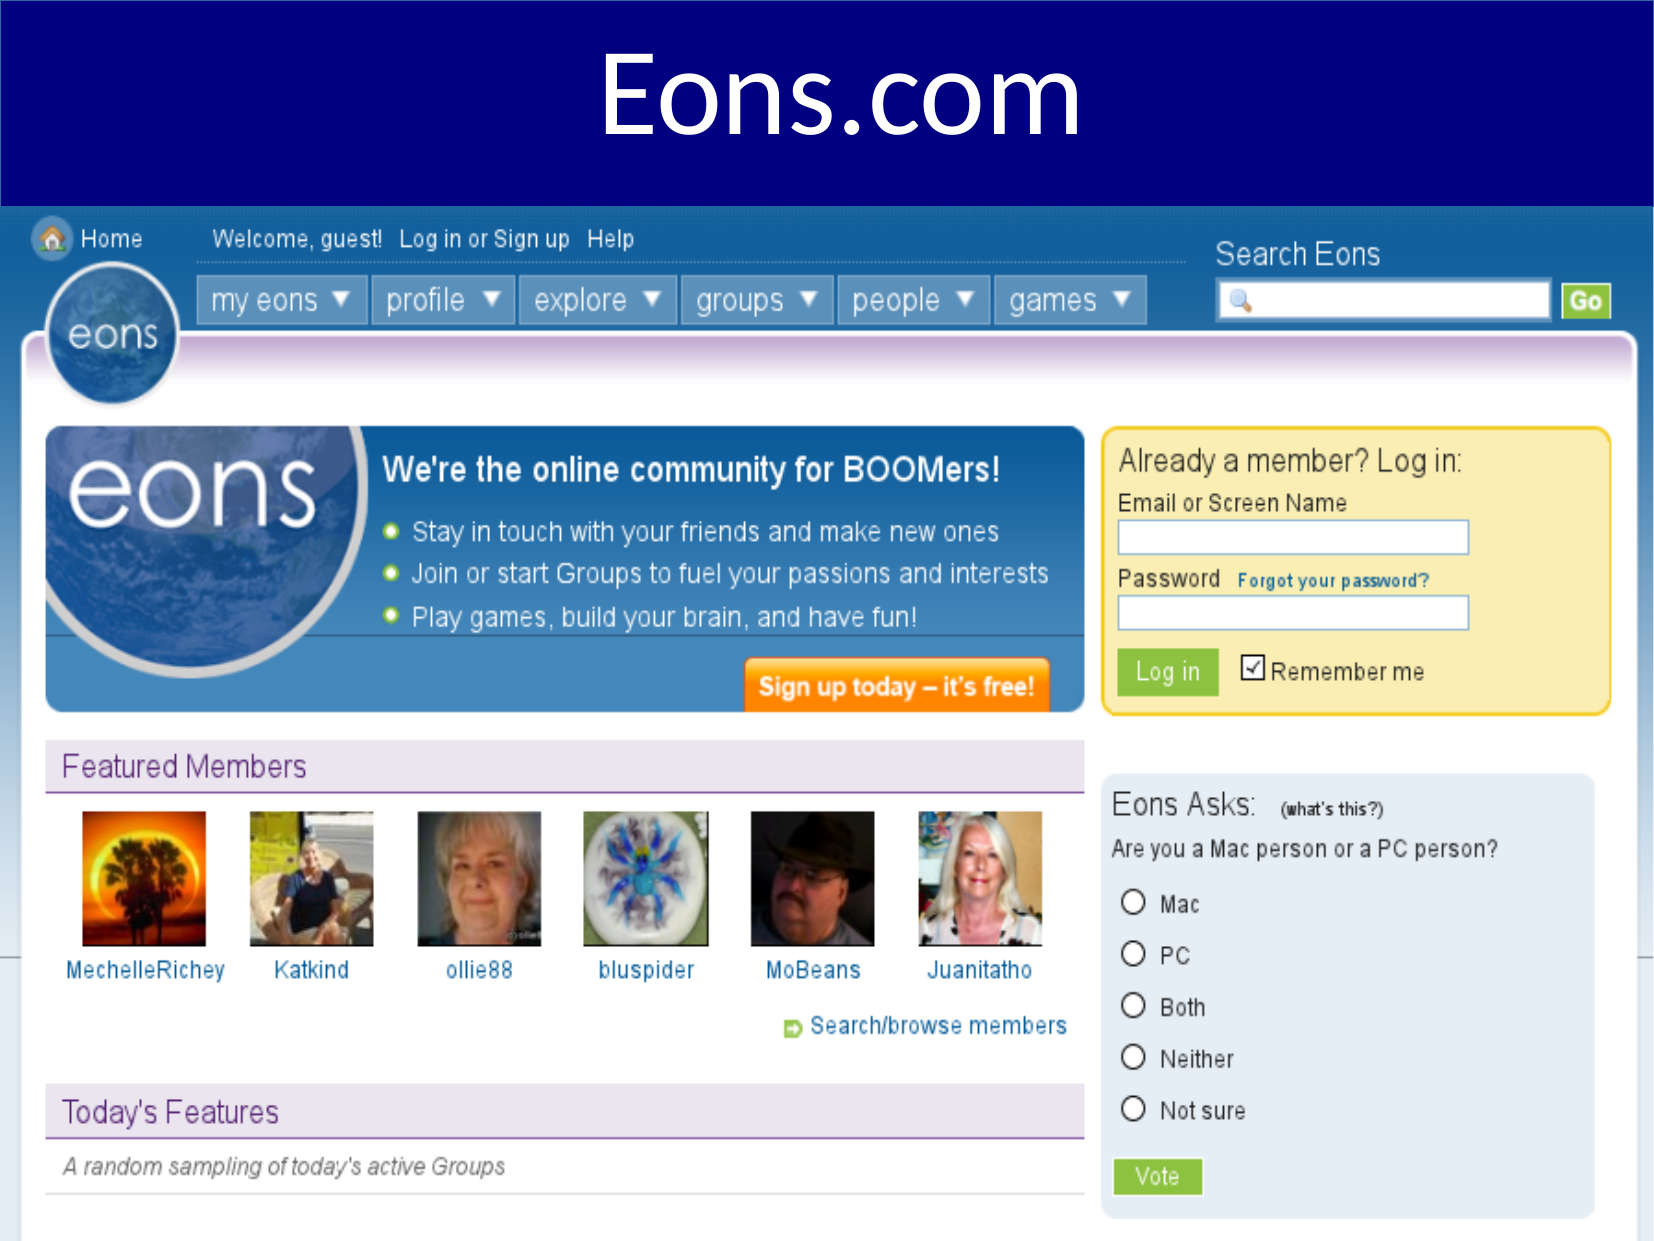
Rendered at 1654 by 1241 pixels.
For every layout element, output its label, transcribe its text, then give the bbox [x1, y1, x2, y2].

title Eons.com [0, 0, 1654, 206]
picture [0, 206, 1654, 1241]
